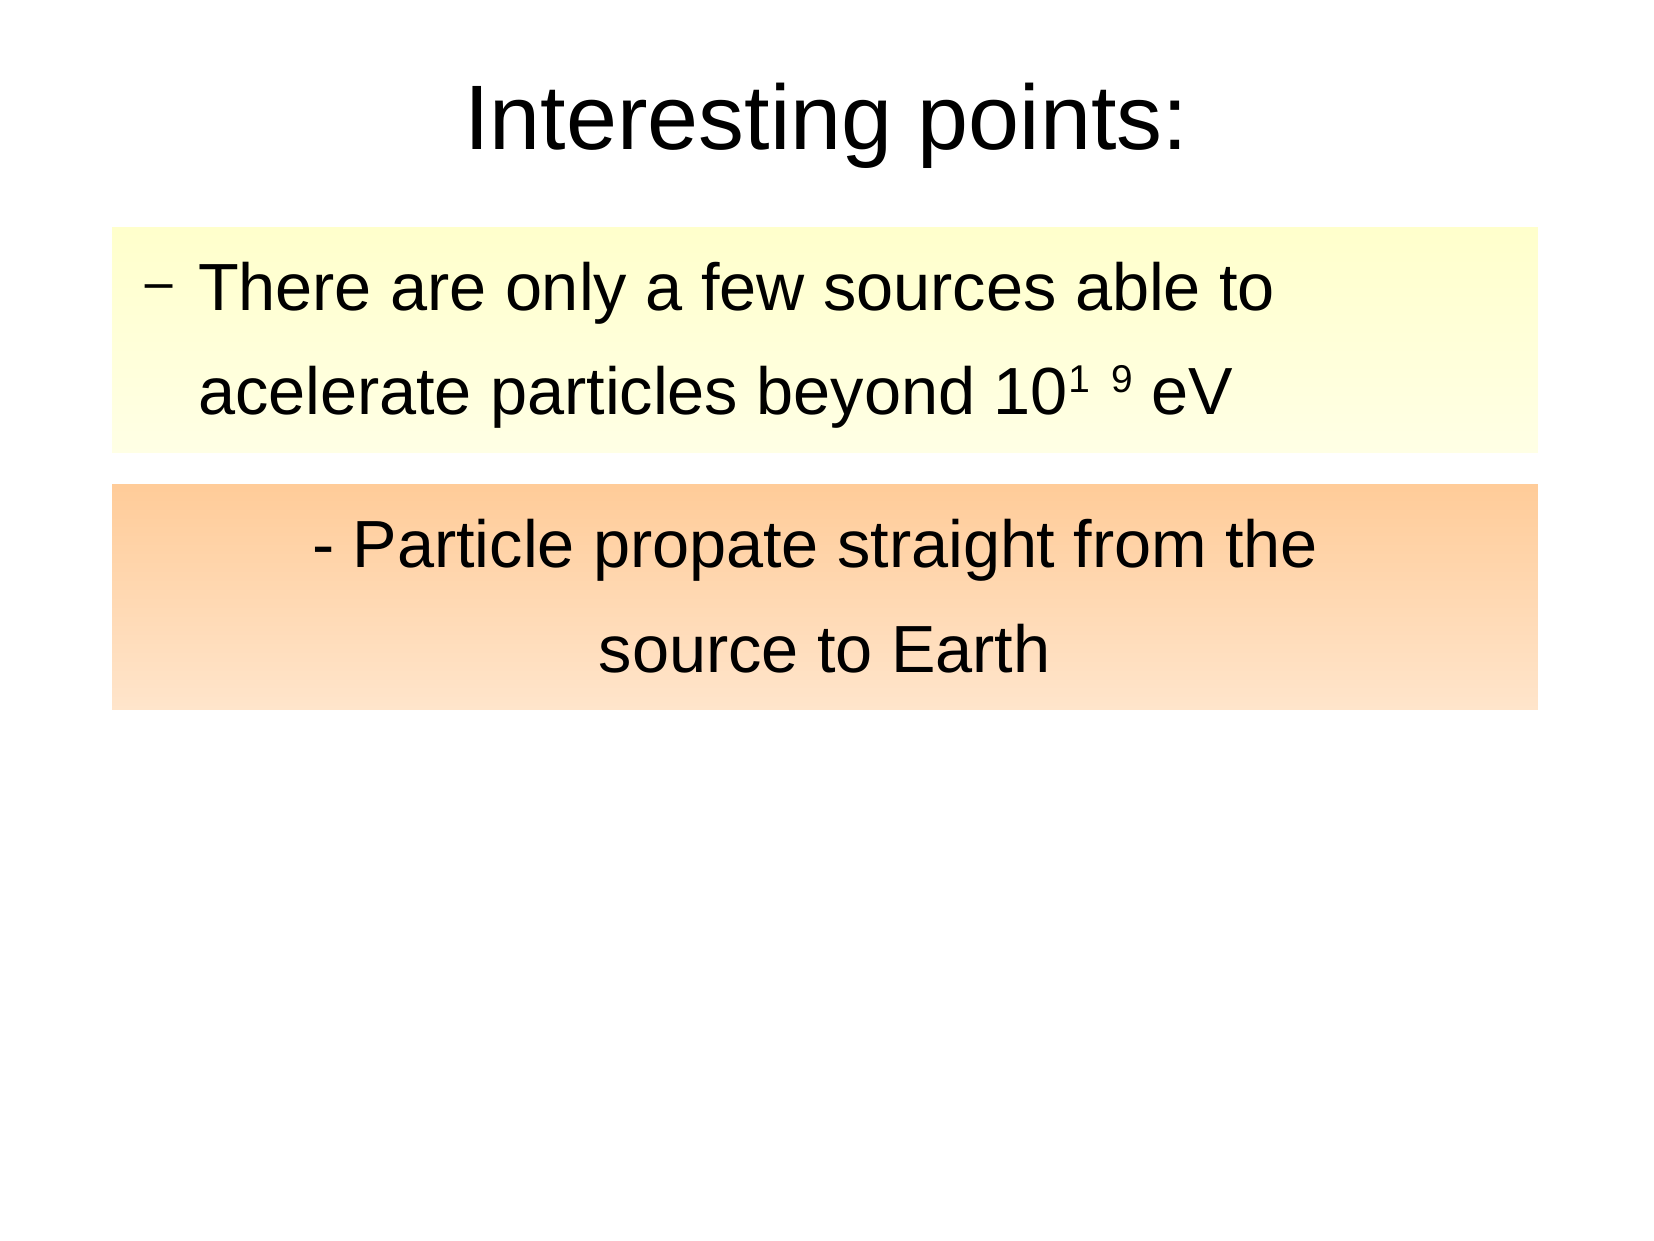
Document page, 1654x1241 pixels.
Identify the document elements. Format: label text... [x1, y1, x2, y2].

text_box - Particle propate straight from the source to Earth [112, 484, 1538, 710]
title Interesting points: [82, 13, 1571, 222]
text_box There are only a few sources able to acelerate particles beyond 101 9 eV [112, 227, 1538, 453]
